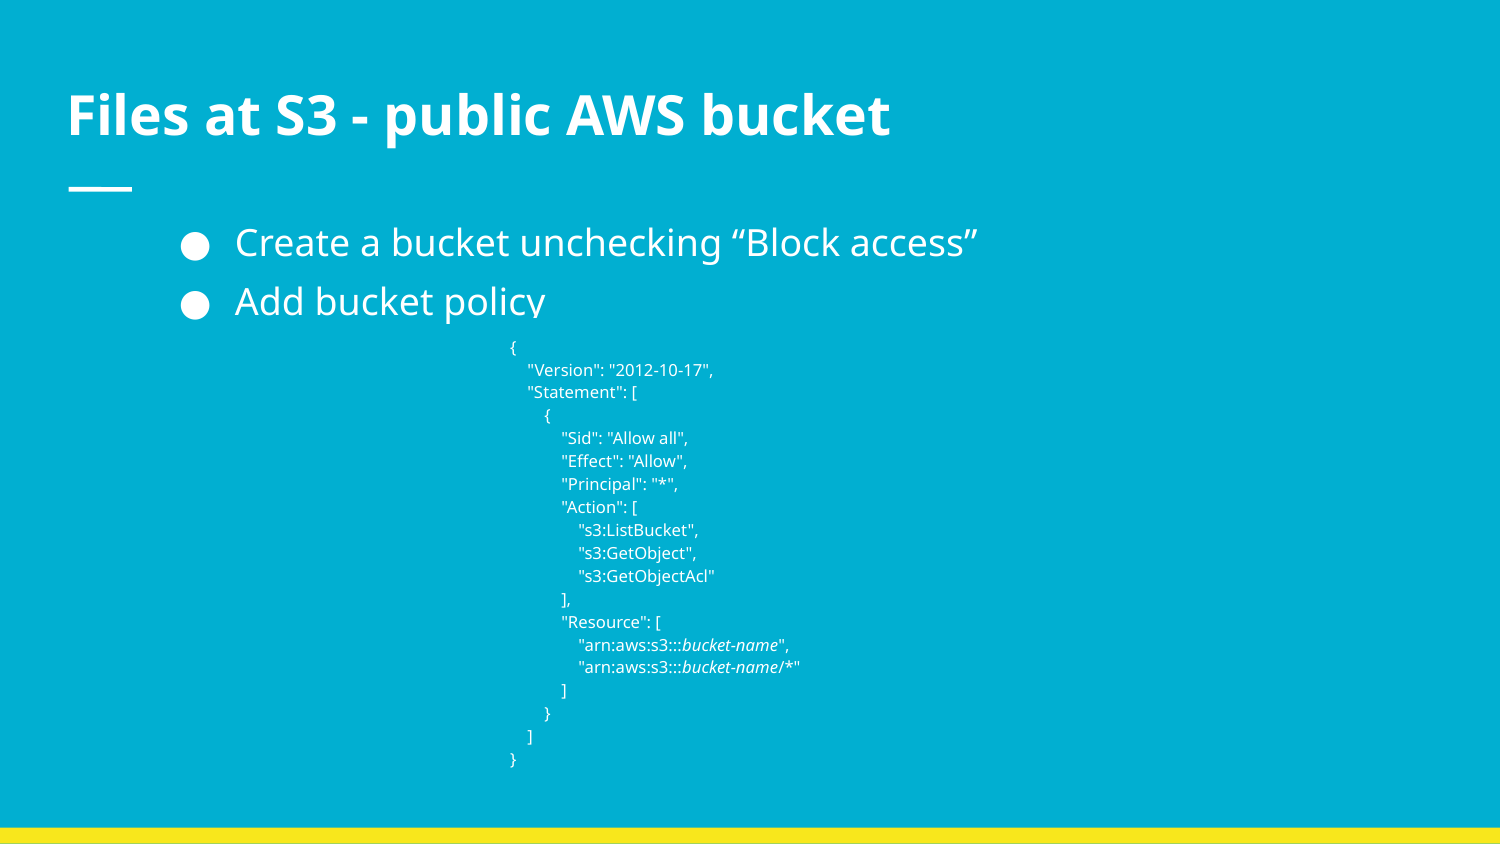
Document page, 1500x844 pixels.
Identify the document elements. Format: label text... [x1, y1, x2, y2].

text_box { "Version": "2012-10-17", "Statement": [ { "Sid": "Allow all", "Effect": "Allow", "Principal": "*", "Action": [ "s3:ListBucket", "s3:GetObject", "s3:GetObjectAcl" ], "Resource": [ "arn:aws:s3:::bucket-name", "arn:aws:s3:::bucket-name/*" ] } ] } [495, 318, 1124, 772]
list Create a bucket unchecking “Block access” Add bucket policy [145, 193, 1441, 687]
title Files at S3 - public AWS bucket [51, 61, 1449, 167]
